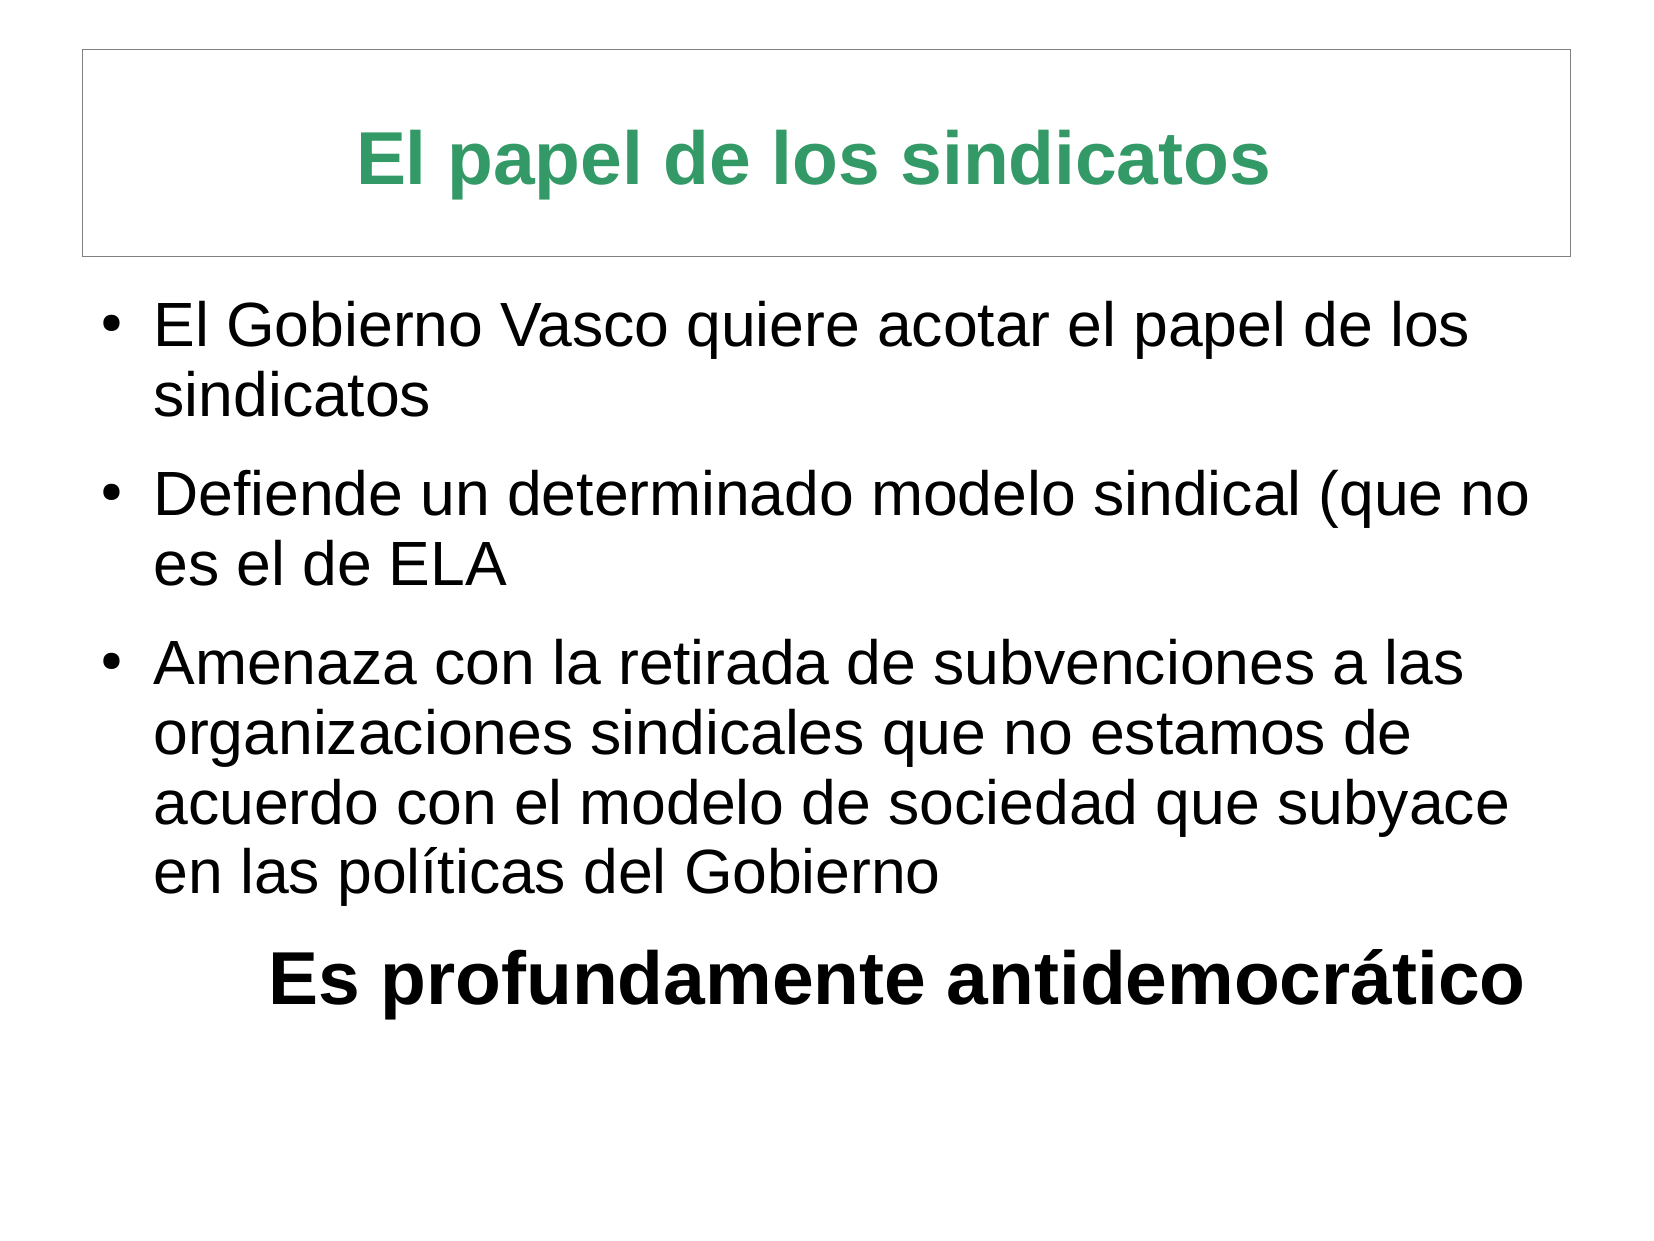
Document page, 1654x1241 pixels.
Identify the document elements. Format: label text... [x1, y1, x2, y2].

title El papel de los sindicatos [82, 49, 1571, 257]
list El Gobierno Vasco quiere acotar el papel de los sindicatos Defiende un determinado modelo sindical (que no es el de ELA Amenaza con la retirada de subvenciones a las organizaciones sindicales que no estamos de acuerdo con el modelo de sociedad que subyace en las políticas del Gobierno Es profundamente antidemocrático [82, 290, 1571, 1109]
